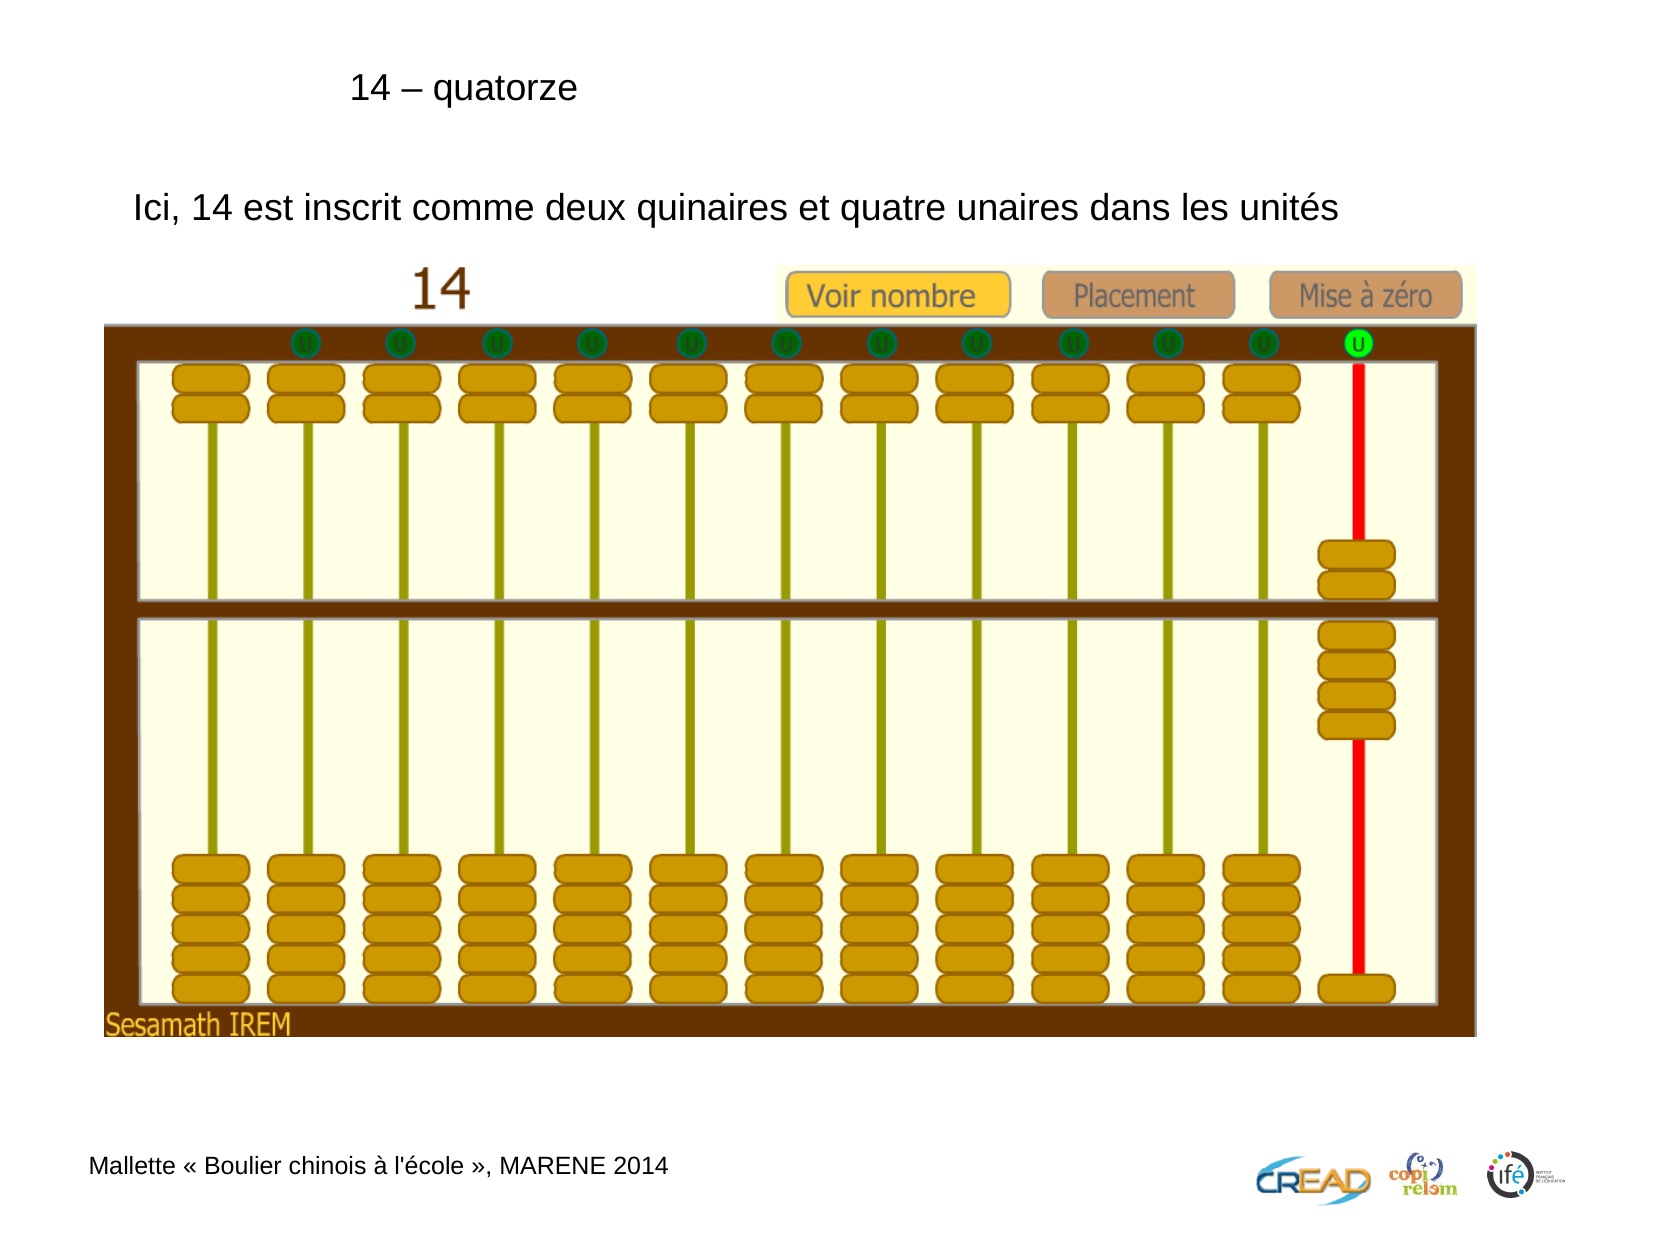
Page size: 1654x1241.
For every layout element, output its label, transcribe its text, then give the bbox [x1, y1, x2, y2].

picture [104, 265, 1477, 1037]
picture [1251, 1151, 1377, 1211]
text_box Ici, 14 est inscrit comme deux quinaires et quatre unaires dans les unités [118, 179, 1368, 237]
picture [1387, 1151, 1461, 1197]
picture [1487, 1151, 1565, 1198]
text_box 14 – quatorze [334, 59, 680, 116]
